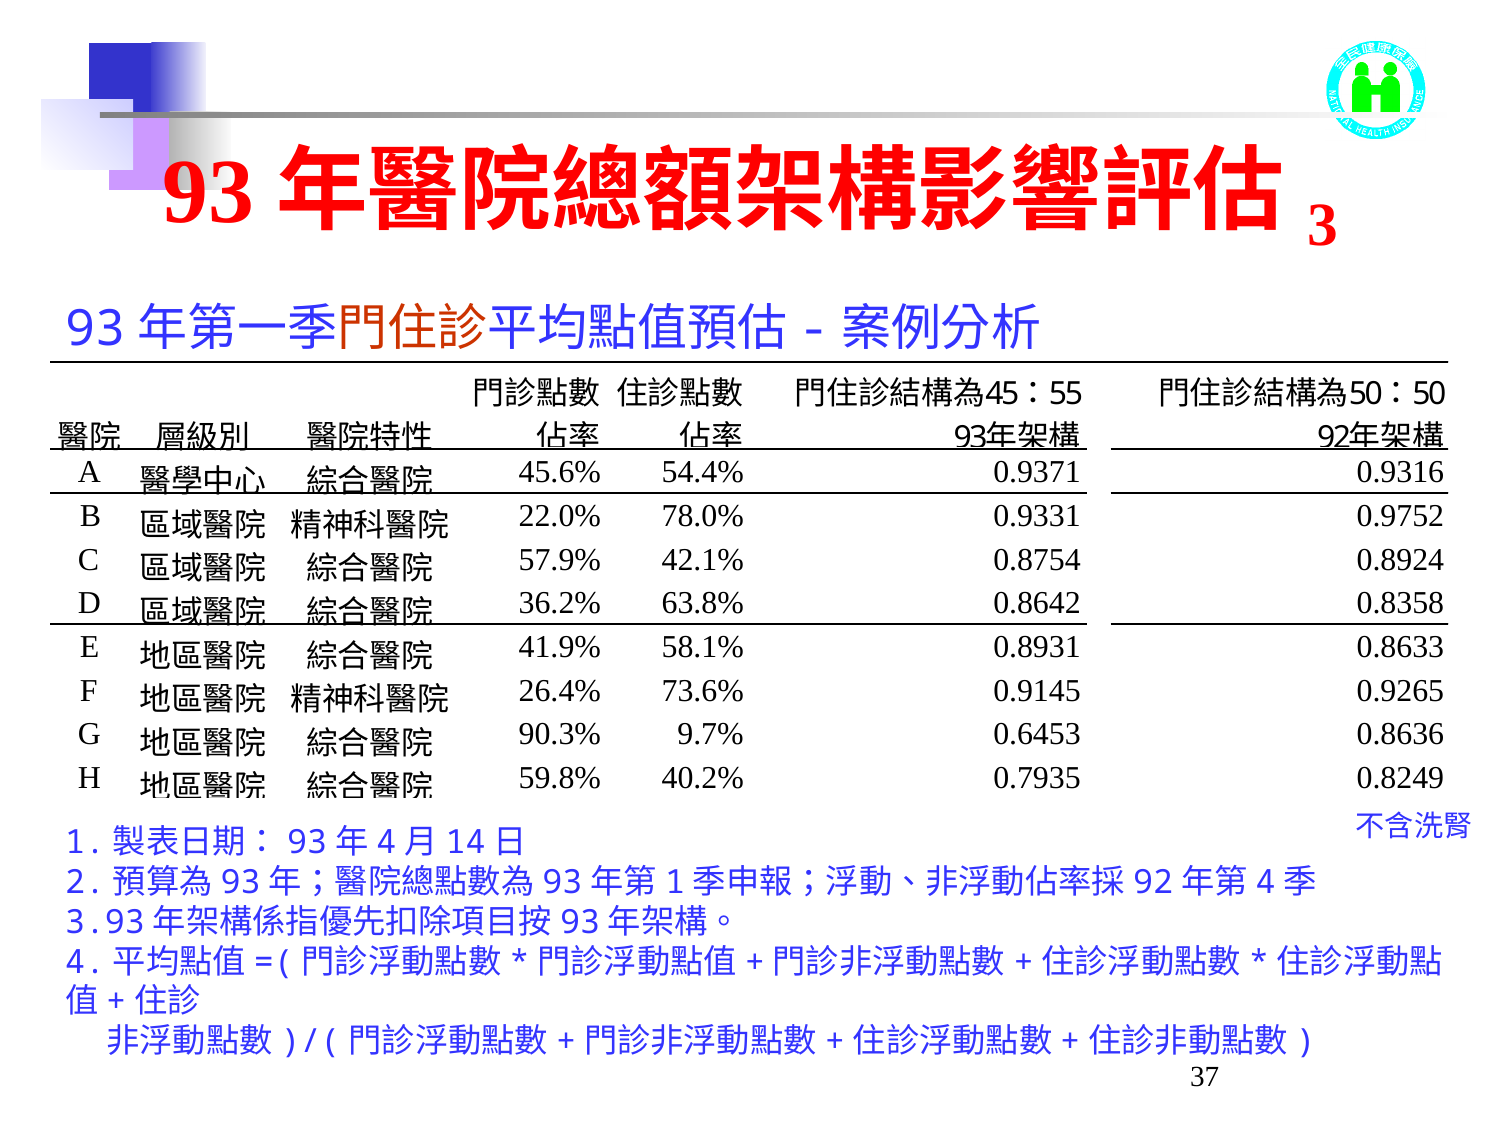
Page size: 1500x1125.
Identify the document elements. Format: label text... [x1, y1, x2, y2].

text_box [1175, 1050, 1488, 1125]
title 93年醫院總額架構影響評估3 [112, 99, 1388, 288]
chart [50, 361, 1451, 800]
text_box 93年第一季門住診平均點值預估-案例分析 [50, 287, 1006, 361]
text_box 1.製表日期：93年4月14日 2.預算為93年；醫院總點數為93年第1季申報；浮動、非浮動佔率採92年第4季 3.93年架構係指優先扣除項目按93年架構。 4.平均點值=(門診浮動點數*門診浮動點值+門診非浮動點數+住診浮動點數*住診浮動點值+住診 非浮動點數)/(門診浮動點數+門診非浮動點數+住診浮動點數+住診非動點數) [50, 812, 1464, 1029]
text_box 不含洗腎 [1340, 800, 1488, 851]
